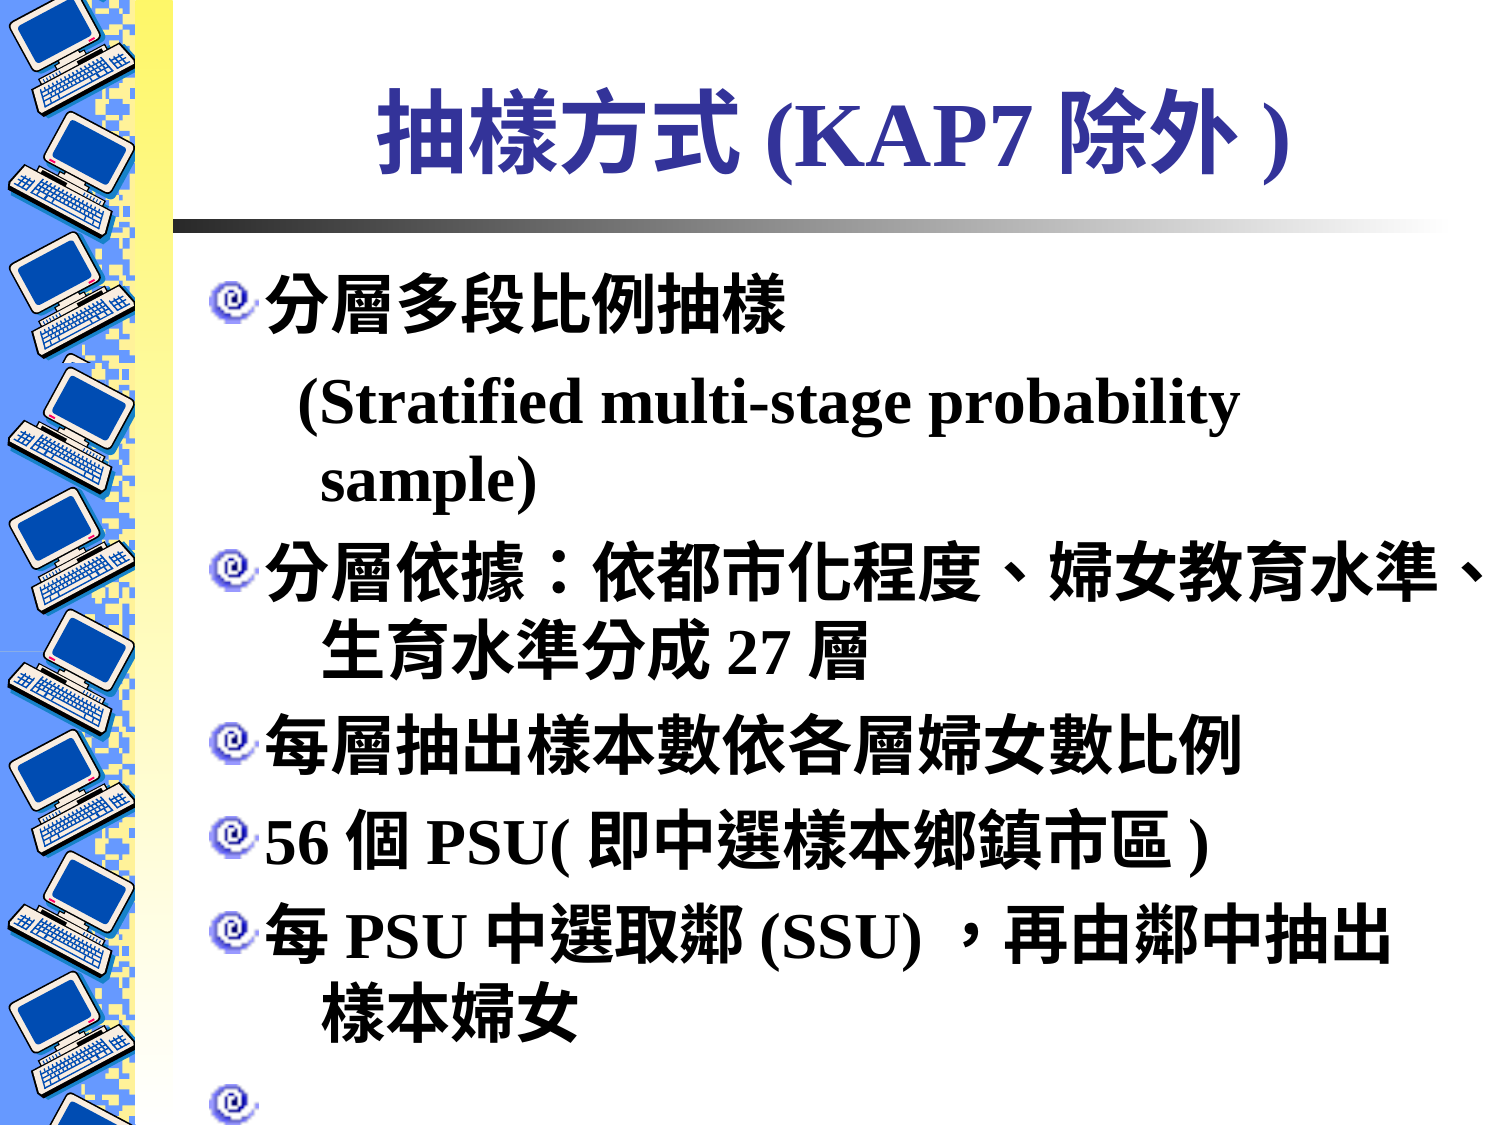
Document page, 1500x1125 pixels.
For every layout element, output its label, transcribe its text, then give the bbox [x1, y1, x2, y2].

list 分層多段比例抽樣 (Stratified multi-stage probability sample) 分層依據：依都市化程度、婦女教育水準、生育水準分成27層 每層抽出樣本數依各層婦女數比例 56個PSU(即中選樣本鄉鎮市區) 每PSU中選取鄰(SSU)，再由鄰中抽出樣本婦女 [194, 255, 1470, 1066]
title 抽樣方式(KAP7除外) [194, 66, 1474, 193]
